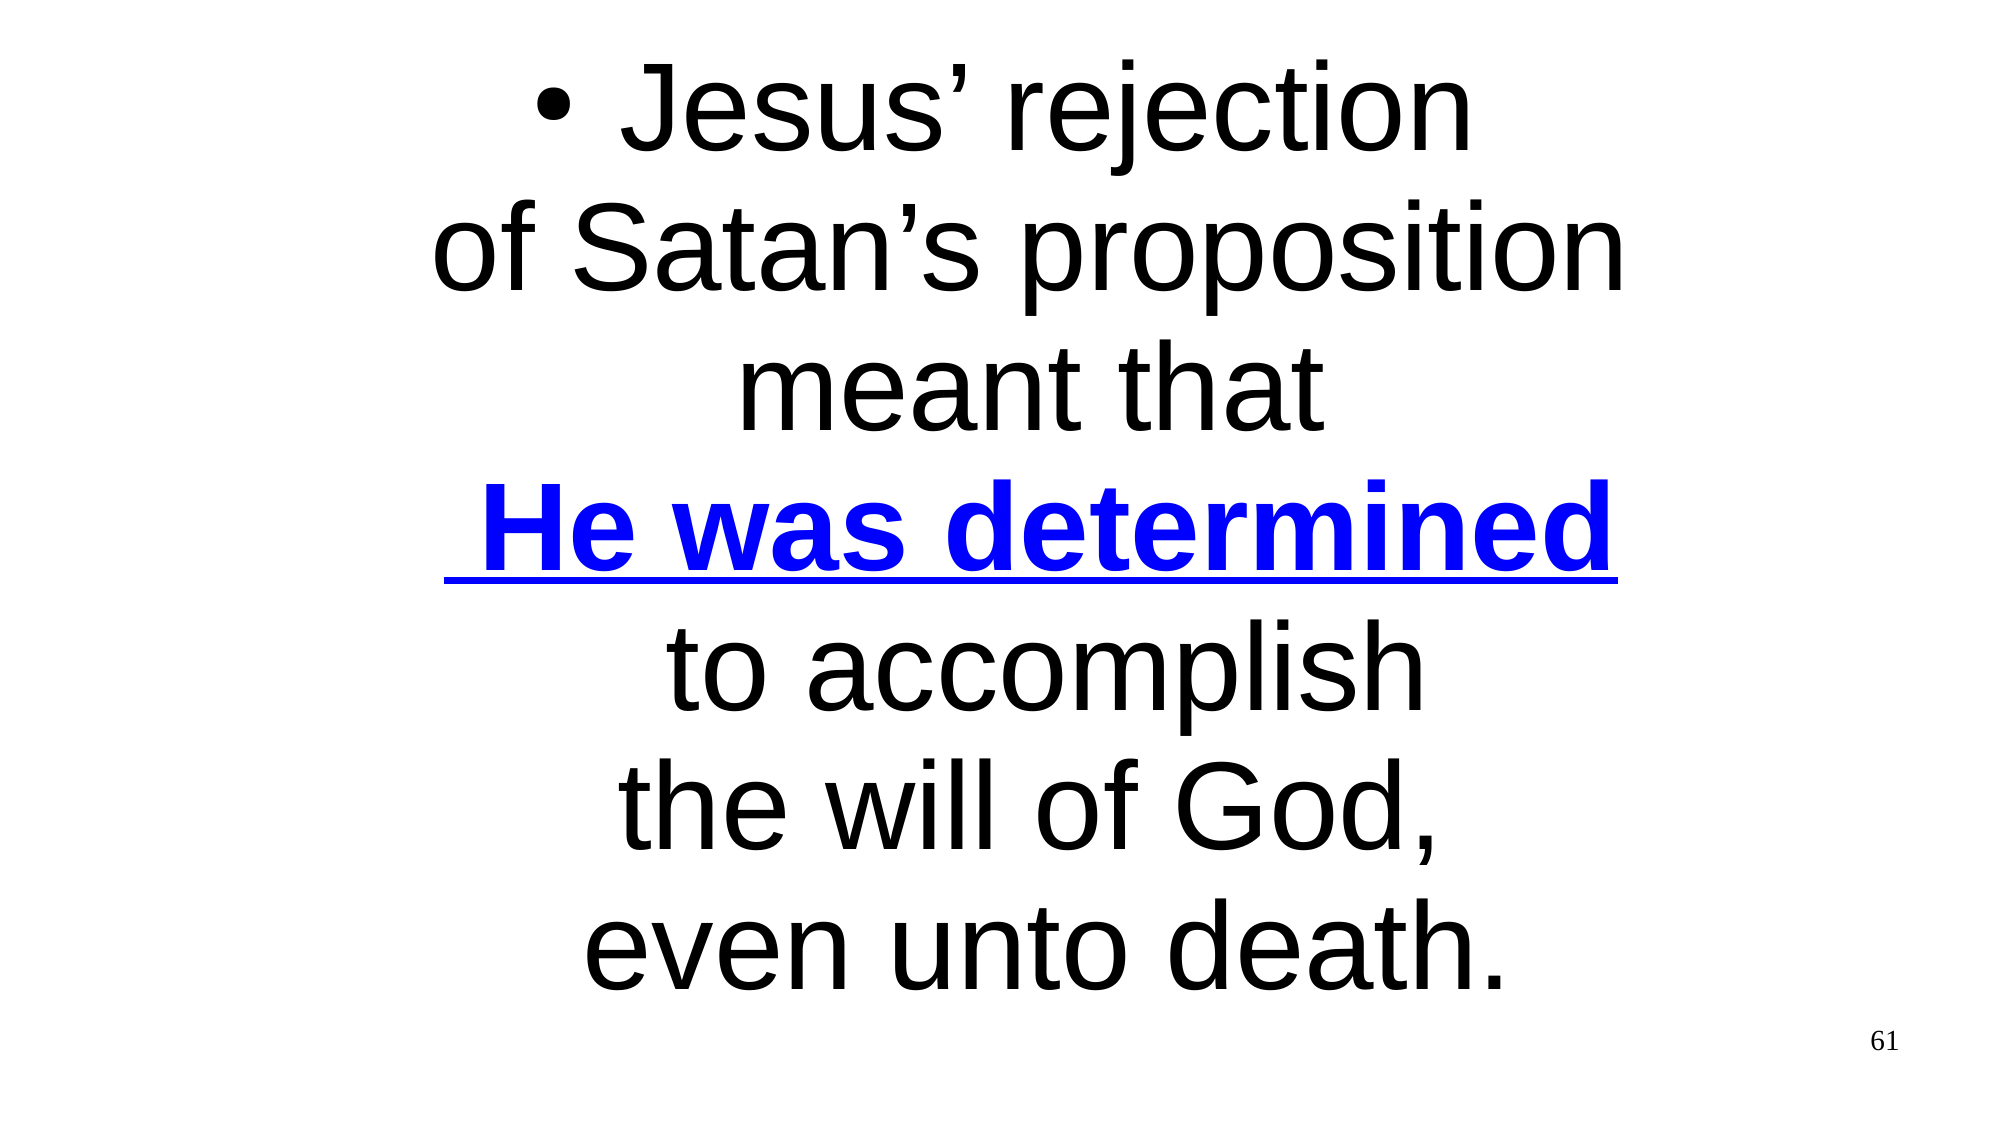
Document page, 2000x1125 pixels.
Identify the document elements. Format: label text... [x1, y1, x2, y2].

list Jesus’ rejection of Satan’s proposition meant that He was determined to accomplish the will of God, even unto death. [37, 37, 1988, 1088]
